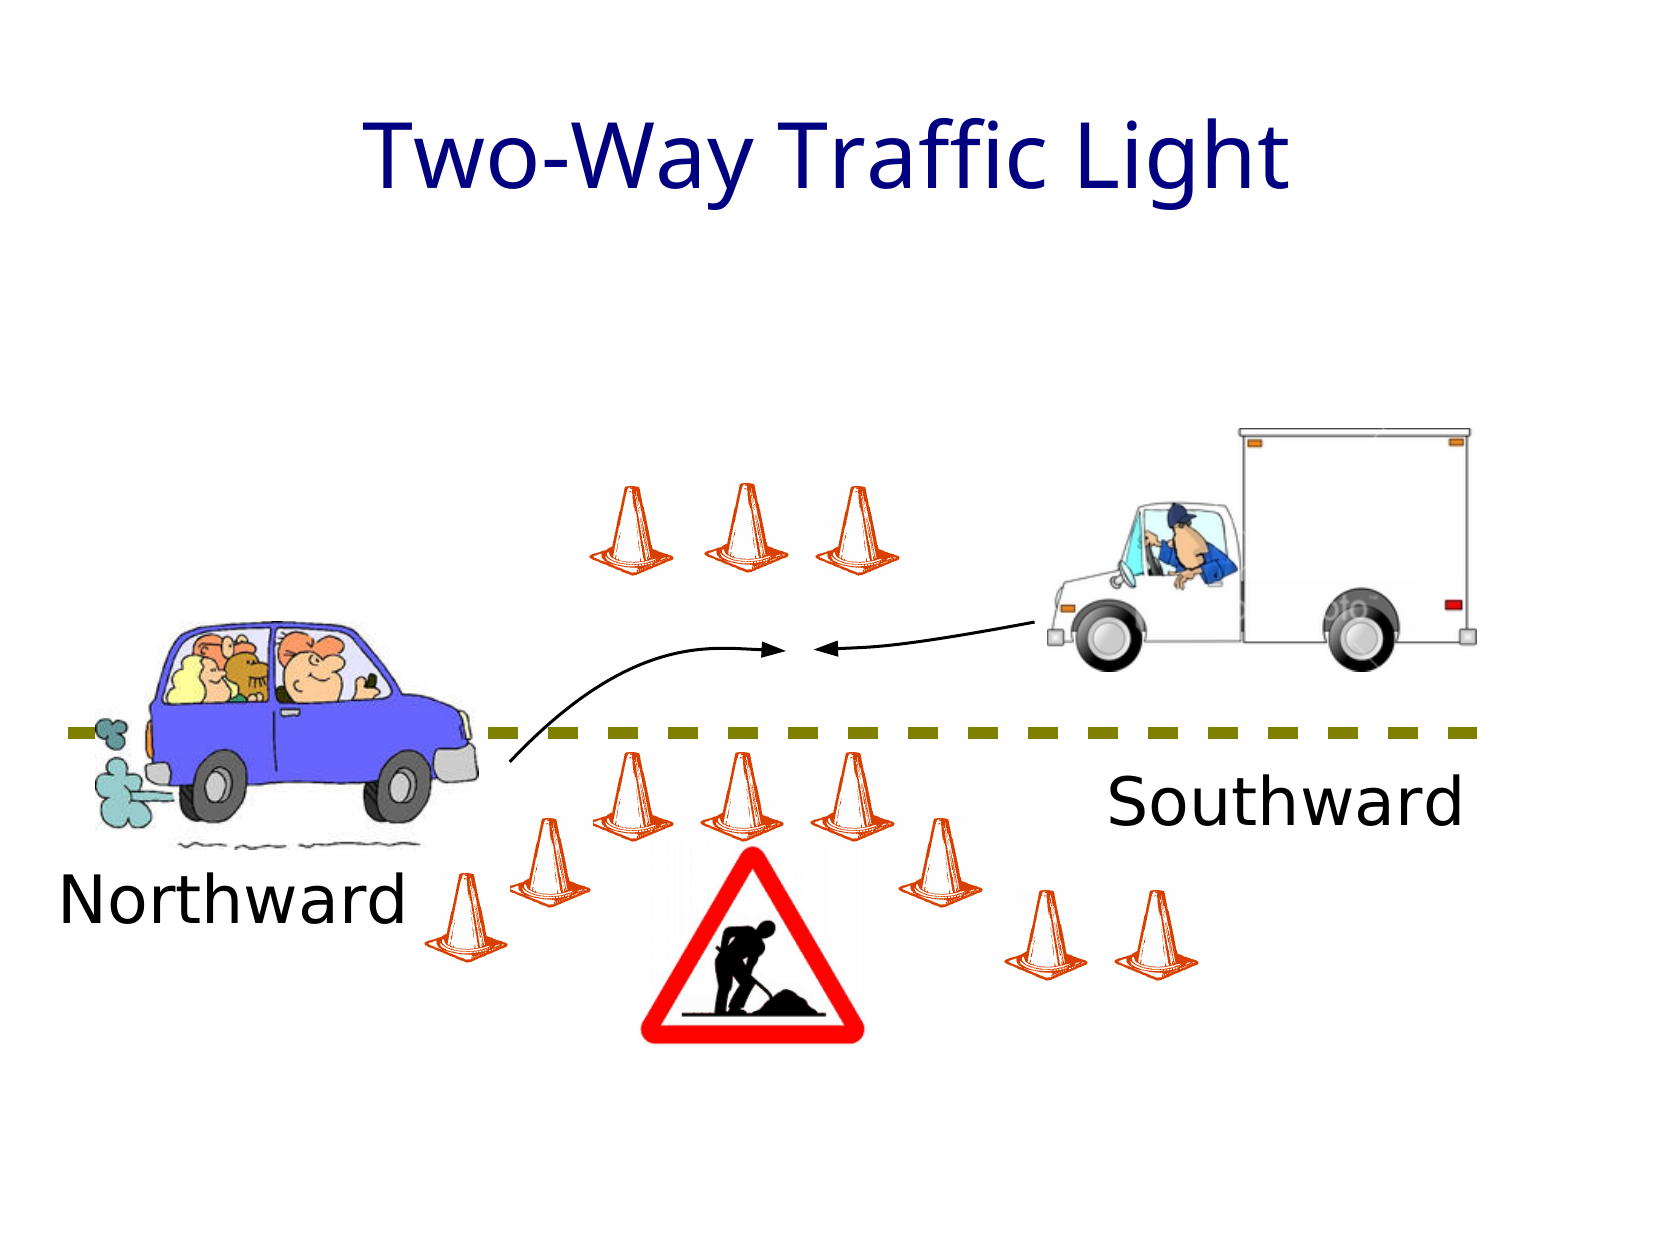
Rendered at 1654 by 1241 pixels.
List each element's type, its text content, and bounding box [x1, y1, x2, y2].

picture [813, 483, 902, 578]
picture [95, 621, 479, 850]
picture [1047, 428, 1477, 672]
picture [1112, 887, 1201, 982]
title Two-Way Traffic Light [82, 49, 1571, 257]
text_box Northward [44, 861, 423, 940]
picture [702, 480, 791, 574]
picture [1002, 887, 1090, 982]
picture [422, 749, 985, 1047]
text_box Southward [1097, 763, 1475, 842]
picture [587, 483, 676, 578]
